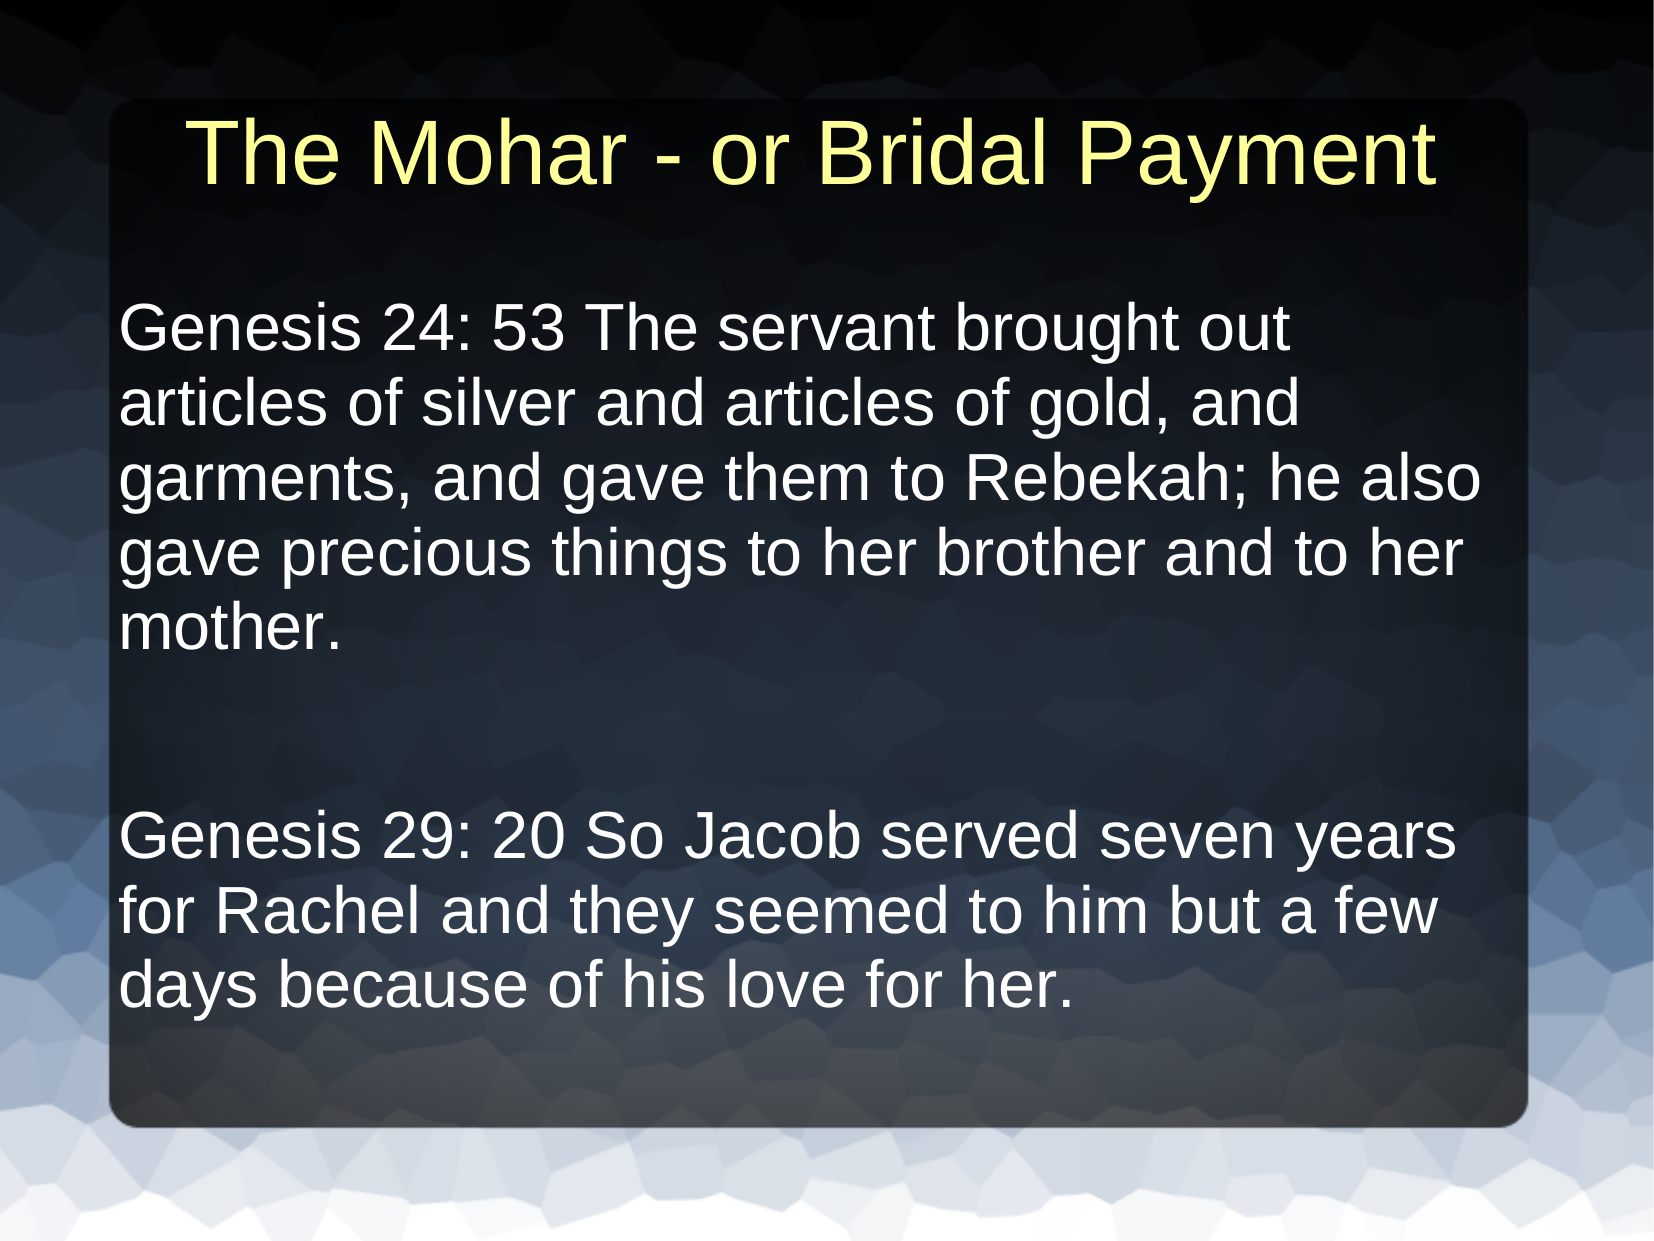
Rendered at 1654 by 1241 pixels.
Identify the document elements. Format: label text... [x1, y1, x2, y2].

picture [0, 0, 1654, 1241]
list Genesis 24: 53 The servant brought out articles of silver and articles of gold, and garments, and gave them to Rebekah; he also gave precious things to her brother and to her mother. Genesis 29: 20 So Jacob served seven years for Rachel and they seemed to him but a few days because of his love for her. [118, 290, 1506, 1109]
title The Mohar - or Bridal Payment [118, 49, 1506, 257]
